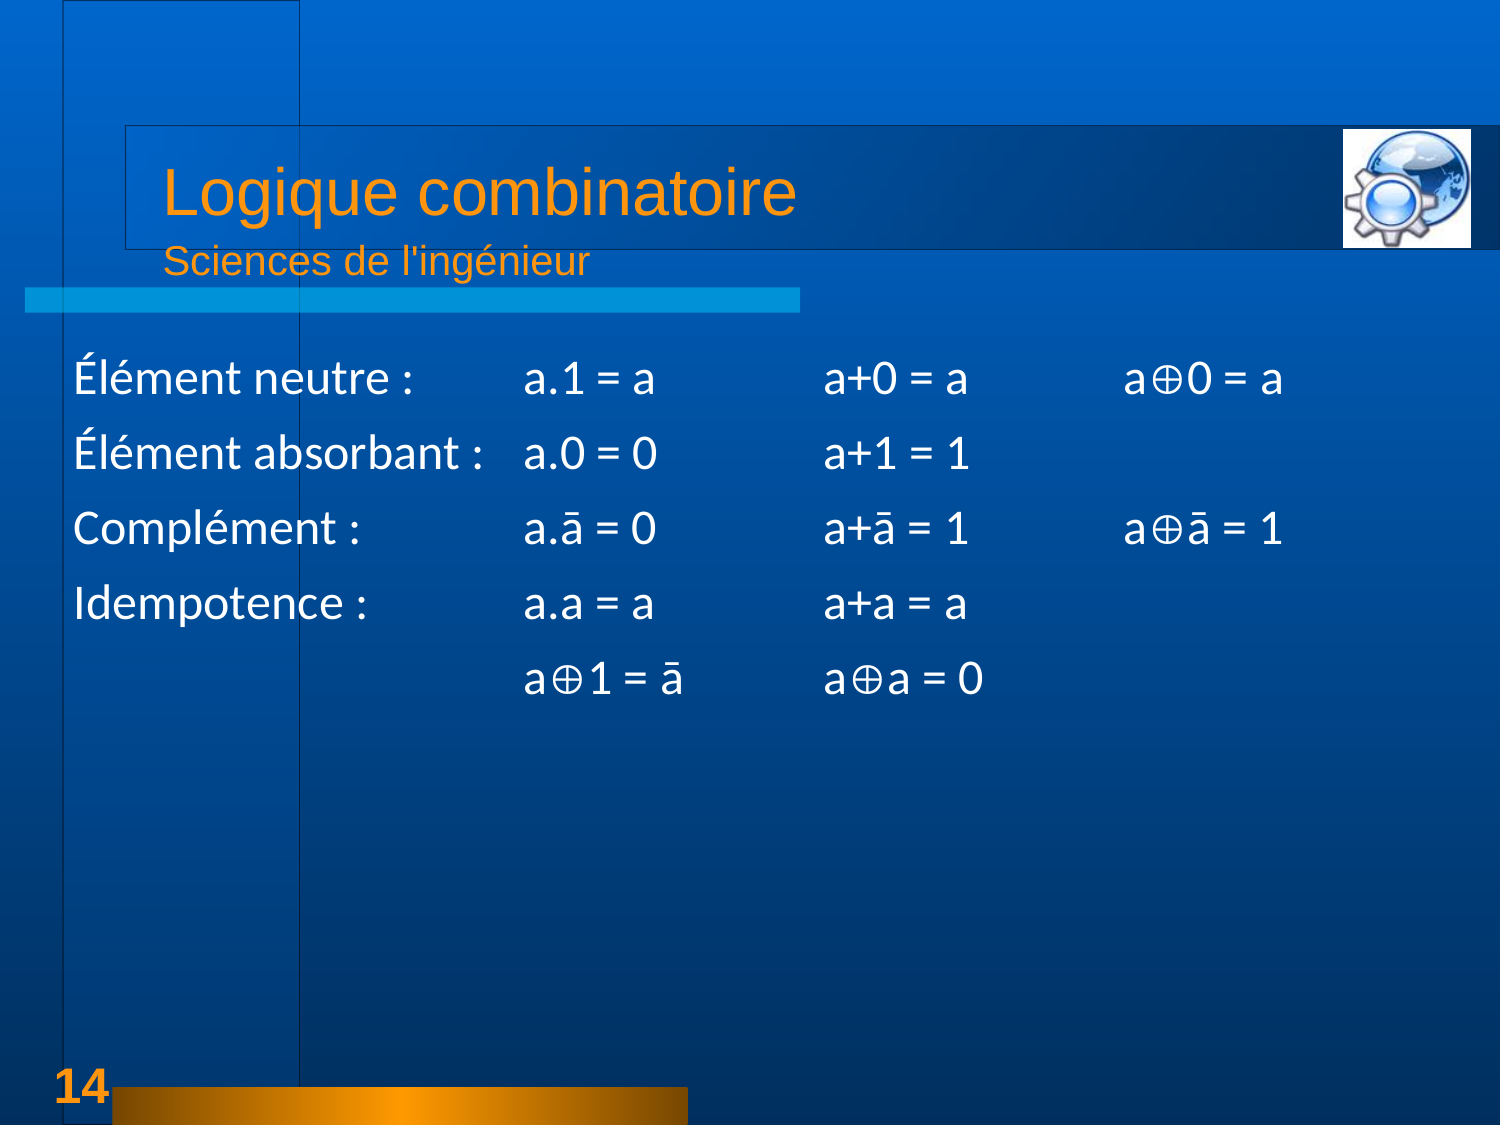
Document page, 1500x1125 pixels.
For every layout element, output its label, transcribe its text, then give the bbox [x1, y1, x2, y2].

picture [1343, 129, 1471, 248]
text_box Élément neutre : a.1 = a a+0 = a aÅ0 = a Élément absorbant : a.0 = 0 a+1 = 1 Complément : a.ā = 0 a+ā = 1 aÅā = 1 Idempotence : a.a = a a+a = a aÅ1 = ā aÅa = 0 [59, 324, 1477, 1034]
